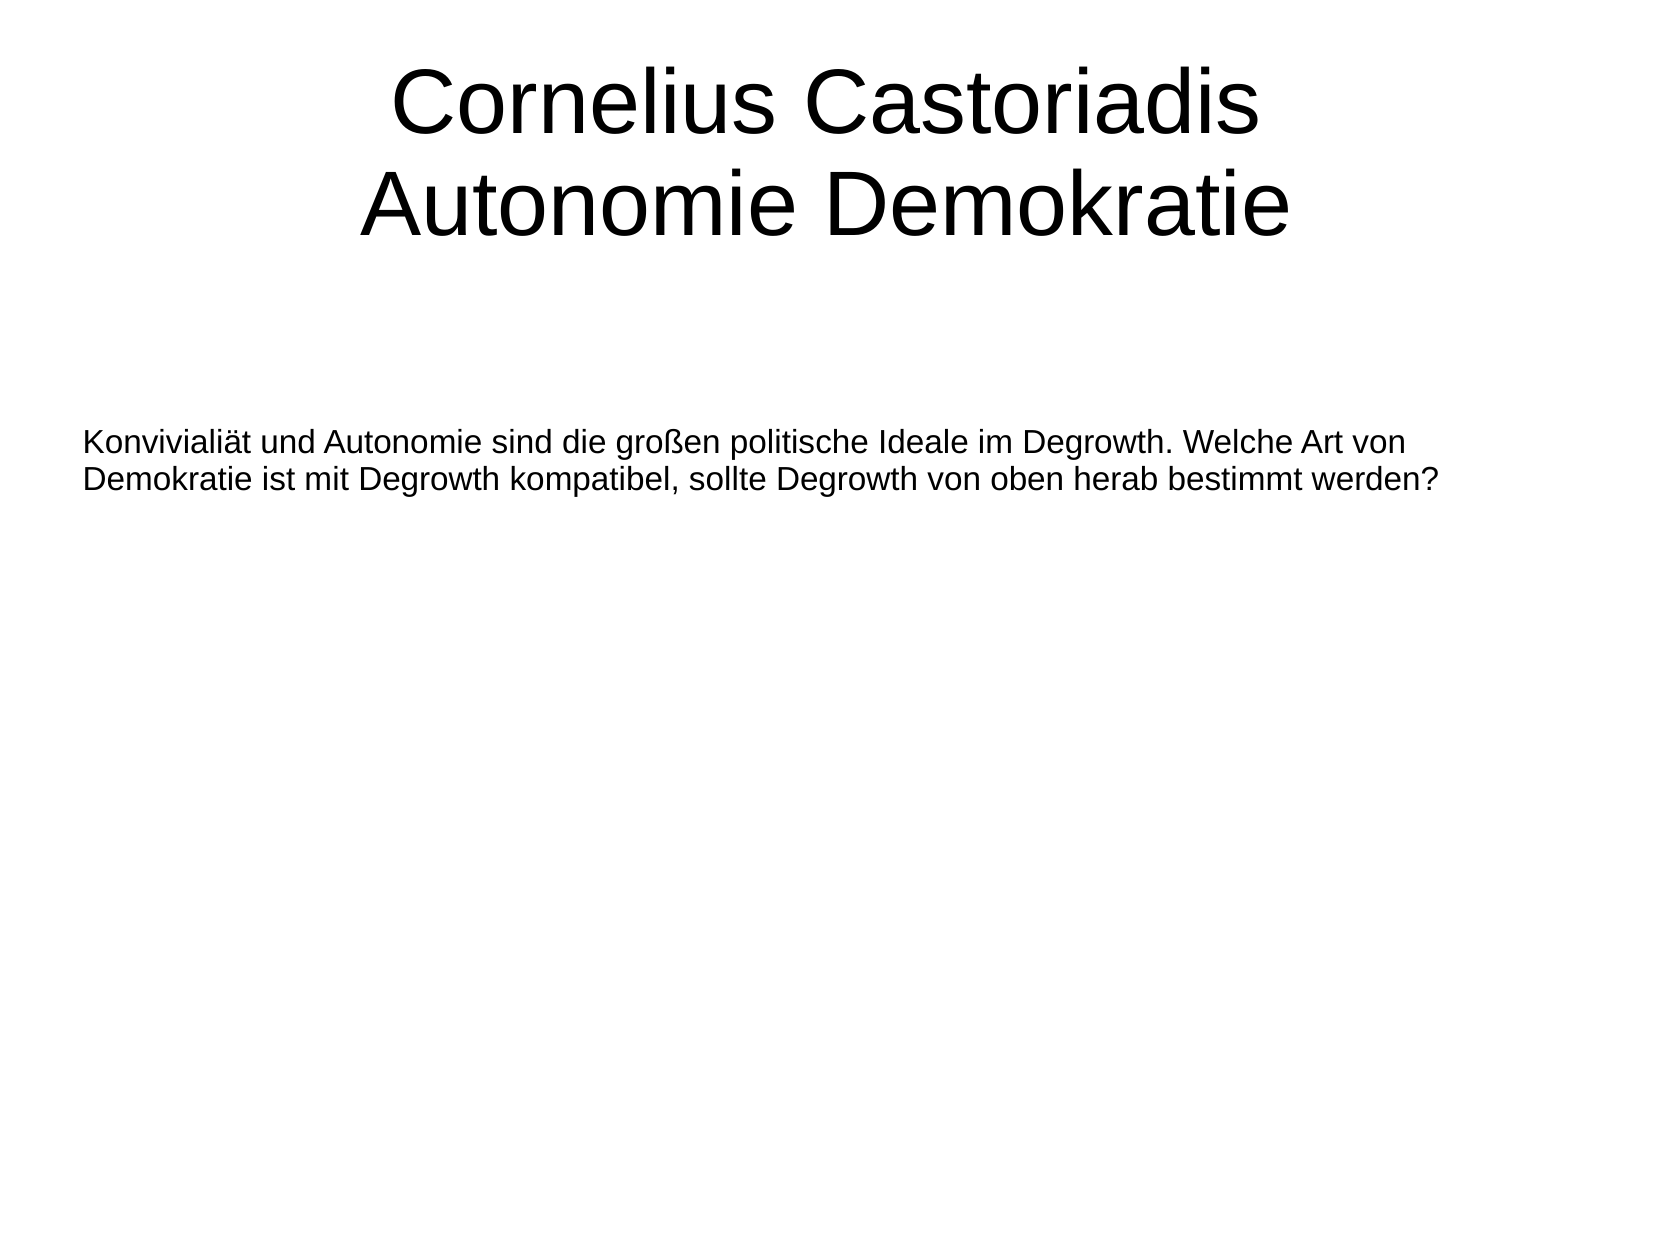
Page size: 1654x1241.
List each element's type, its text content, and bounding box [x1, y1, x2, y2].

title Cornelius Castoriadis Autonomie Demokratie [82, 49, 1571, 257]
list Konvivialiät und Autonomie sind die großen politische Ideale im Degrowth. Welche Art von Demokratie ist mit Degrowth kompatibel, sollte Degrowth von oben herab bestimmt werden? [82, 290, 1571, 1010]
